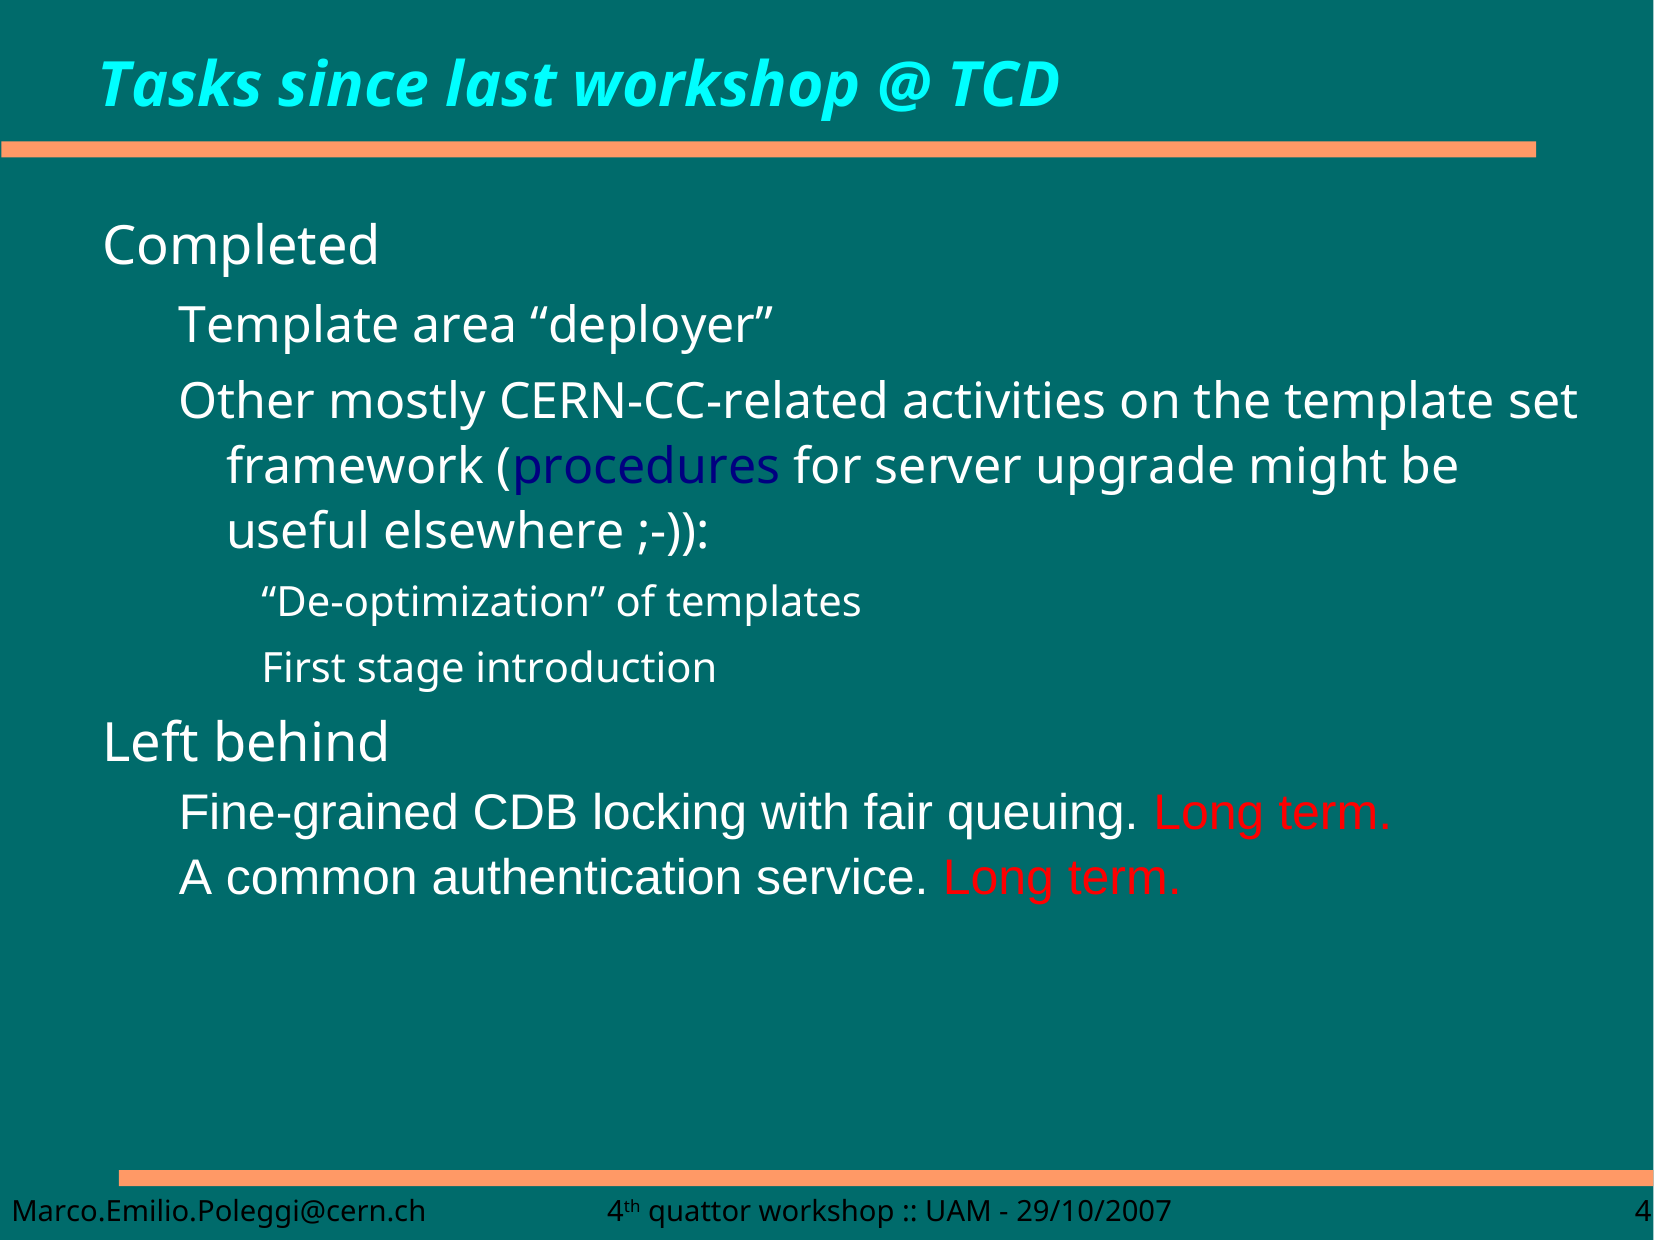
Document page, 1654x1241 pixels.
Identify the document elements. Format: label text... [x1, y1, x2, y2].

list Completed Template area “deployer” Other mostly CERN-CC-related activities on the template set framework (procedures for server upgrade might be useful elsewhere ;-)): “De-optimization” of templates First stage introduction Left behind Fine-grained CDB locking with fair queuing. Long term. A common authentication service. Long term. [84, 208, 1583, 1132]
title Tasks since last workshop @ TCD [97, 28, 1510, 136]
